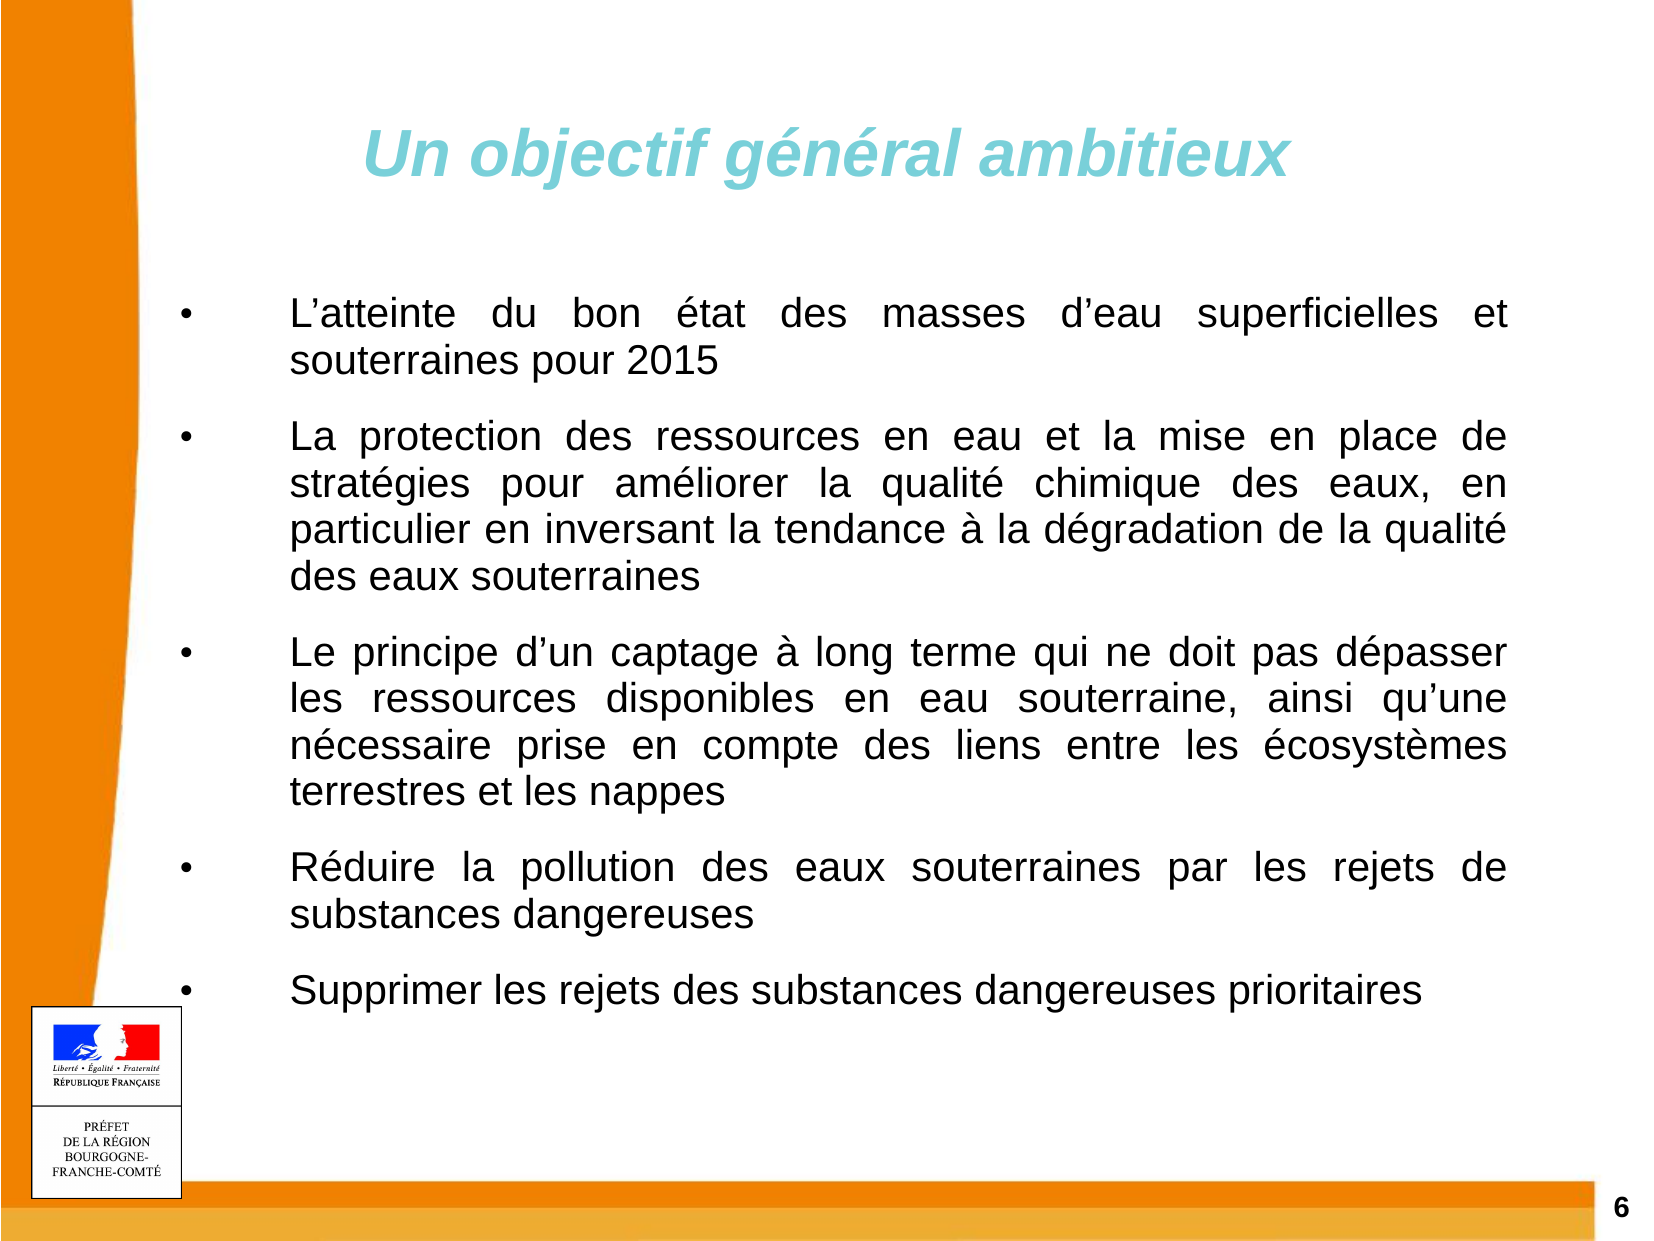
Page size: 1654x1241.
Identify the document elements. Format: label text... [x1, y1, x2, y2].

title Un objectif général ambitieux [82, 49, 1571, 257]
list • L’atteinte du bon état des masses d’eau superficielles et souterraines pour 2015 • La protection des ressources en eau et la mise en place de stratégies pour améliorer la qualité chimique des eaux, en particulier en inversant la tendance à la dégradation de la qualité des eaux souterraines • Le principe d’un captage à long terme qui ne doit pas dépasser les ressources disponibles en eau souterraine, ainsi qu’une nécessaire prise en compte des liens entre les écosystèmes terrestres et les nappes • Réduire la pollution des eaux souterraines par les rejets de substances dangereuses • Supprimer les rejets des substances dangereuses prioritaires [179, 290, 1509, 1018]
picture [1, 0, 1654, 1241]
